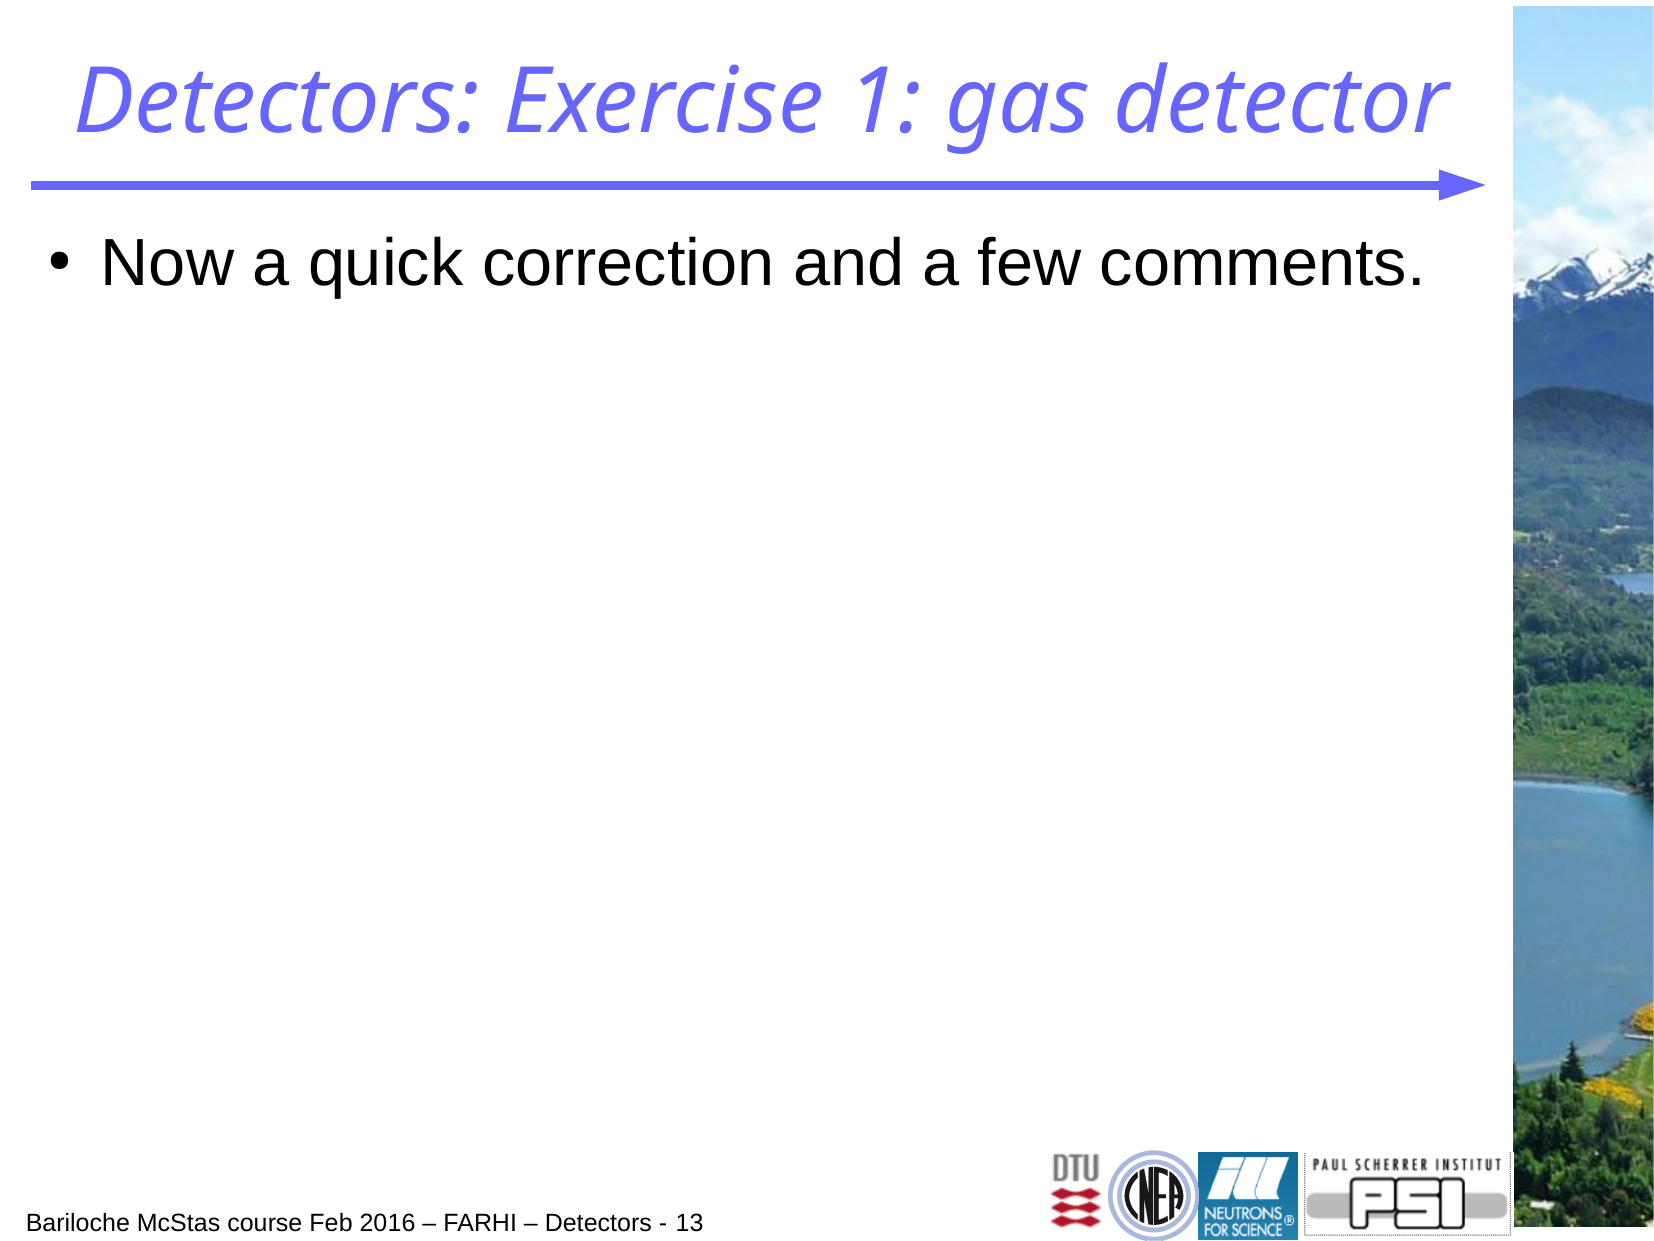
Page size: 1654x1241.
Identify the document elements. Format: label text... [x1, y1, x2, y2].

picture [1108, 6, 1654, 1241]
title Detectors: Exercise 1: gas detector [17, 31, 1506, 163]
list Now a quick correction and a few comments. [30, 225, 1501, 1141]
picture [1050, 1152, 1103, 1230]
